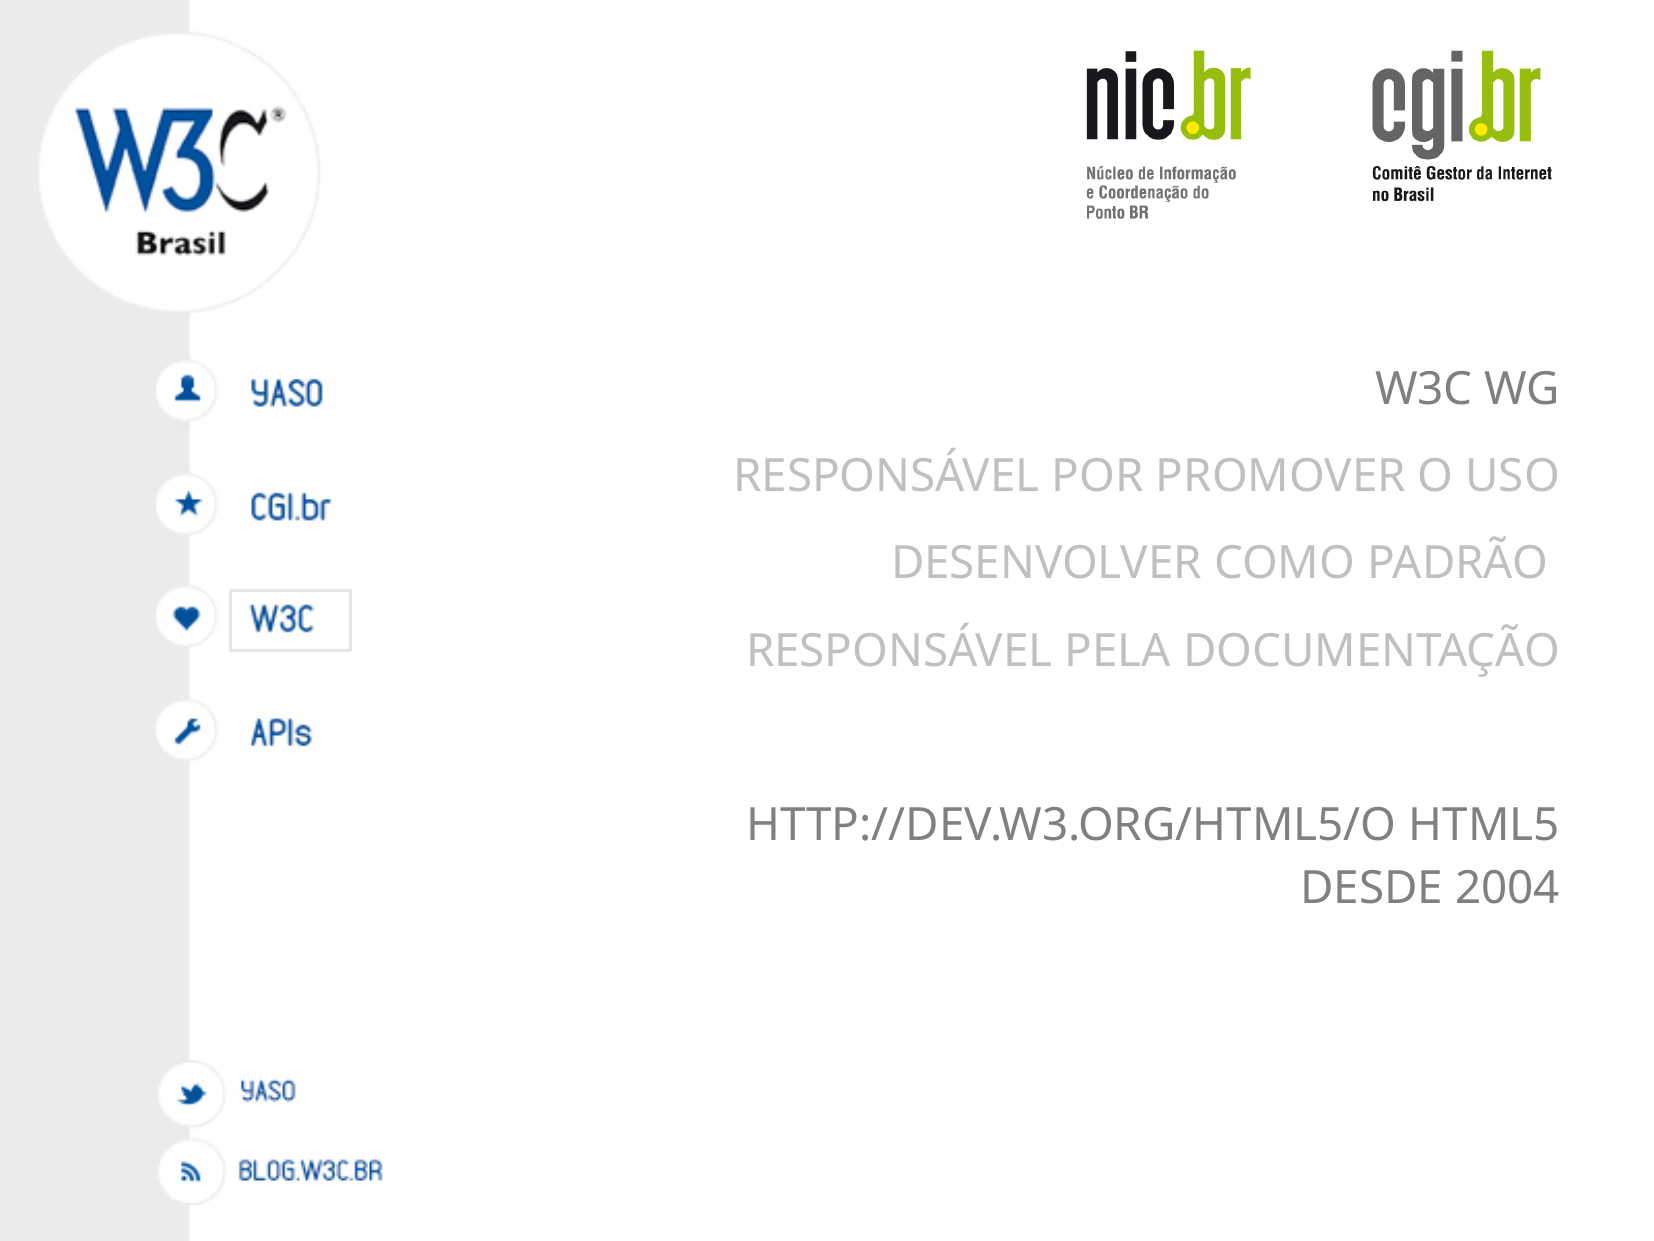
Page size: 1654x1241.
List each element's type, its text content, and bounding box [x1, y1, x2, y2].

text_box W3C WG RESPONSÁVEL POR PROMOVER O USO DESENVOLVER COMO PADRÃO RESPONSÁVEL PELA DOCUMENTAÇÃO HTTP://DEV.W3.ORG/HTML5/O HTML5 DESDE 2004 [585, 347, 1576, 906]
picture [0, 0, 1654, 1241]
